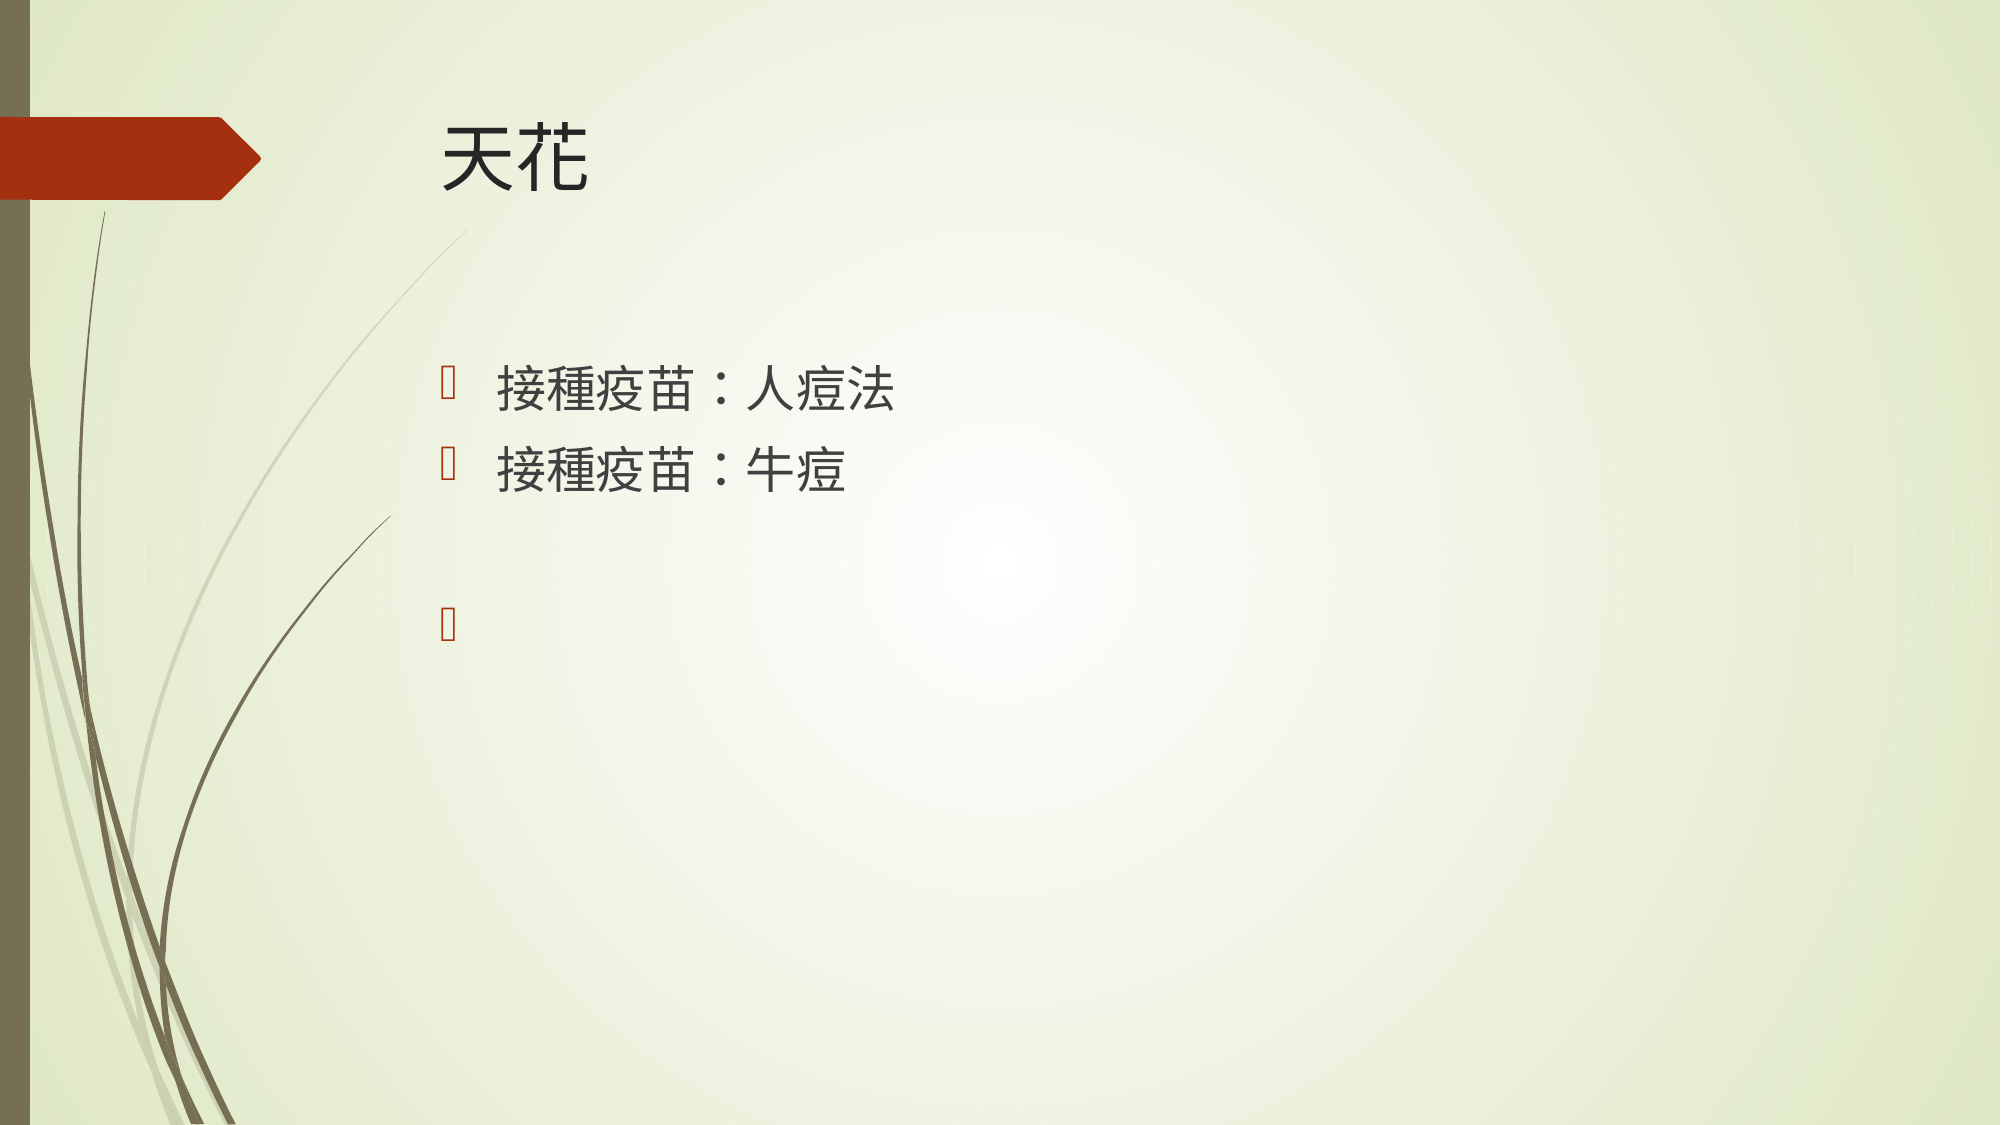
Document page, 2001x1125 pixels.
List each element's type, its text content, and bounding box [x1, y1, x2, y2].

list 接種疫苗：人痘法 接種疫苗：牛痘 [424, 350, 1888, 970]
title 天花 [425, 102, 1888, 313]
